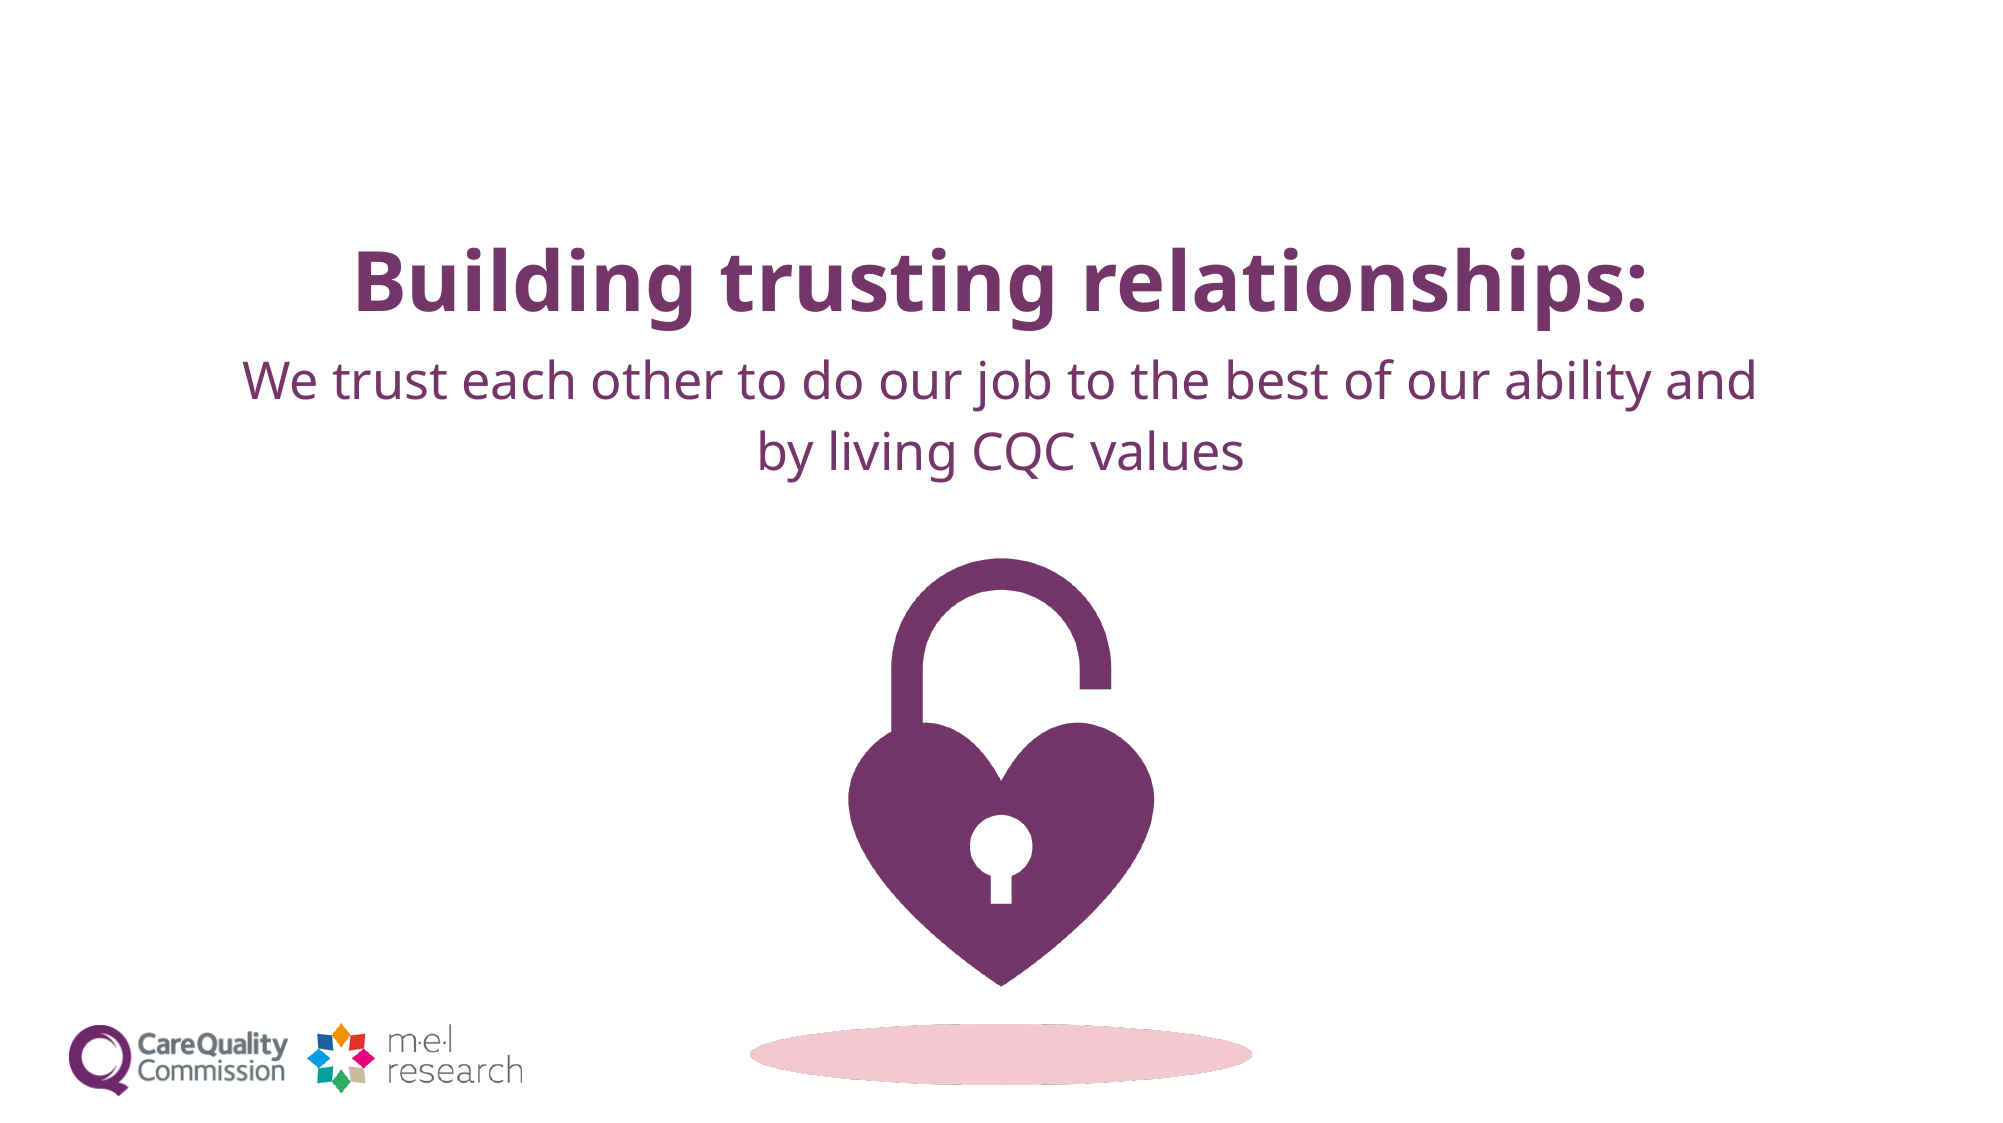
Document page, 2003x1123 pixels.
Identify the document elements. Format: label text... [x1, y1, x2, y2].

picture [307, 1023, 522, 1093]
picture [750, 521, 1252, 1086]
title Building trusting relationships: [131, 210, 1871, 327]
text_box We trust each other to do our job to the best of our ability and by living CQC values [239, 335, 1763, 481]
picture [67, 1023, 291, 1099]
